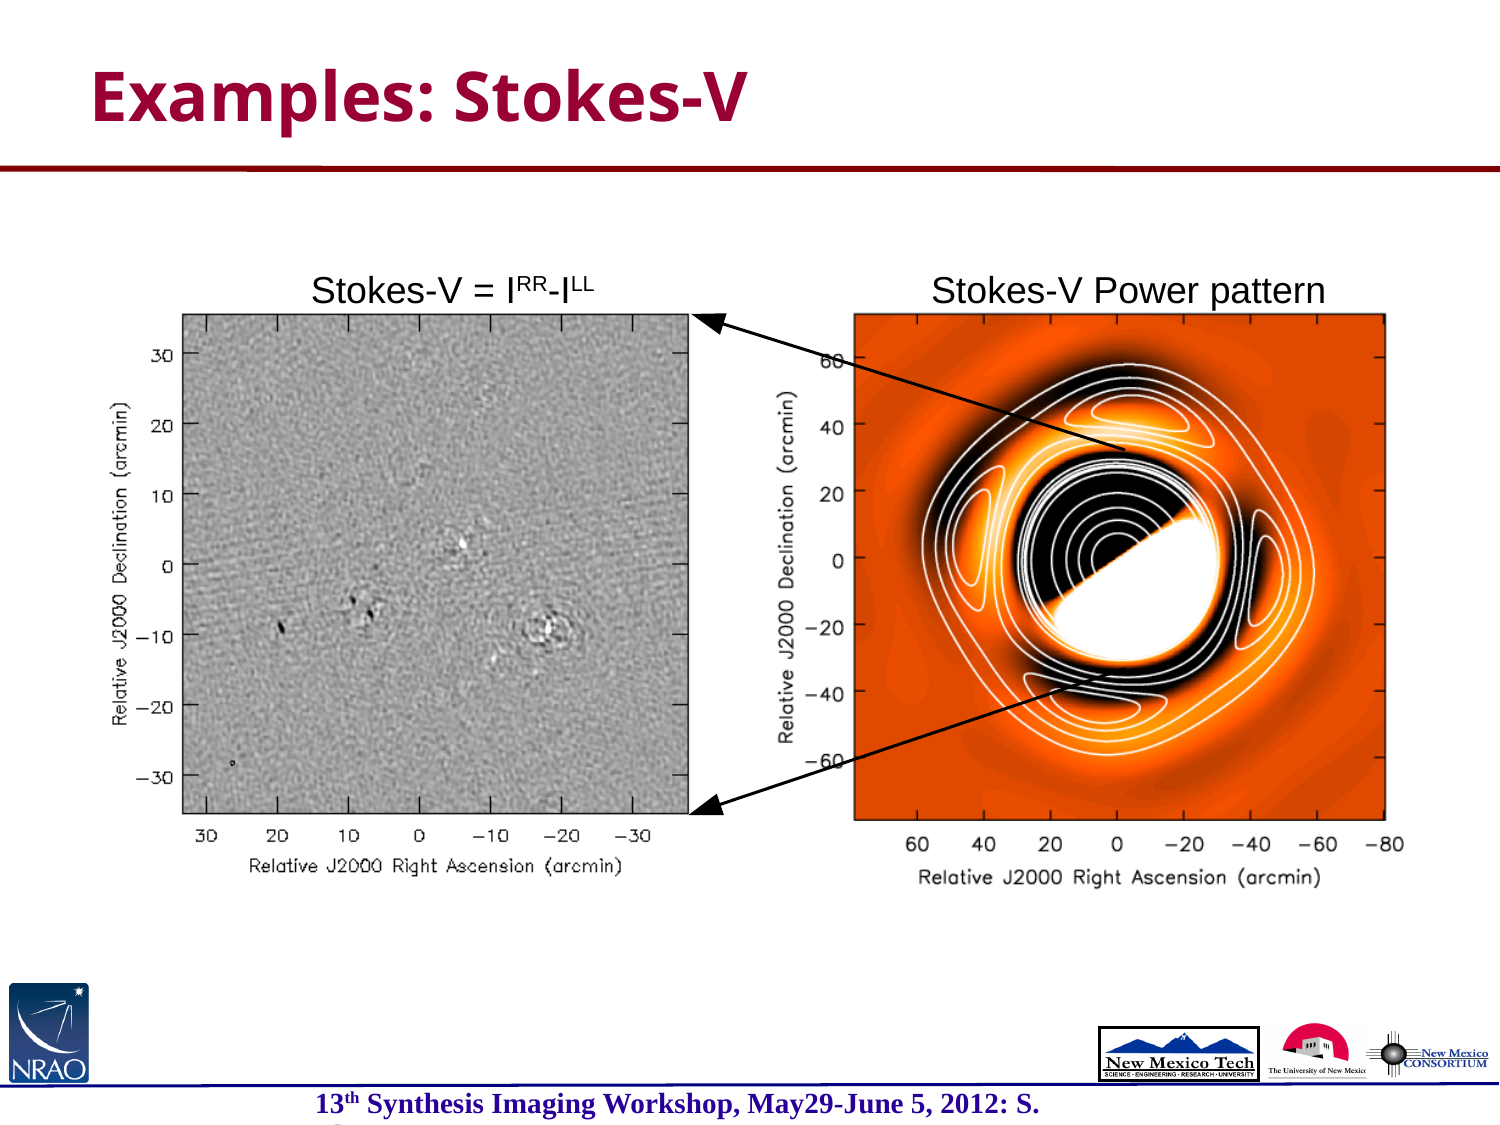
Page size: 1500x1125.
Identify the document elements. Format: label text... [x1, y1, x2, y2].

title Examples: Stokes-V [75, 33, 1426, 157]
picture [0, 172, 1500, 1125]
picture [0, 0, 1500, 166]
text_box Stokes-V = IRR-ILL [296, 262, 610, 321]
text_box Stokes-V Power pattern [916, 262, 1342, 320]
picture [1101, 1029, 1257, 1079]
